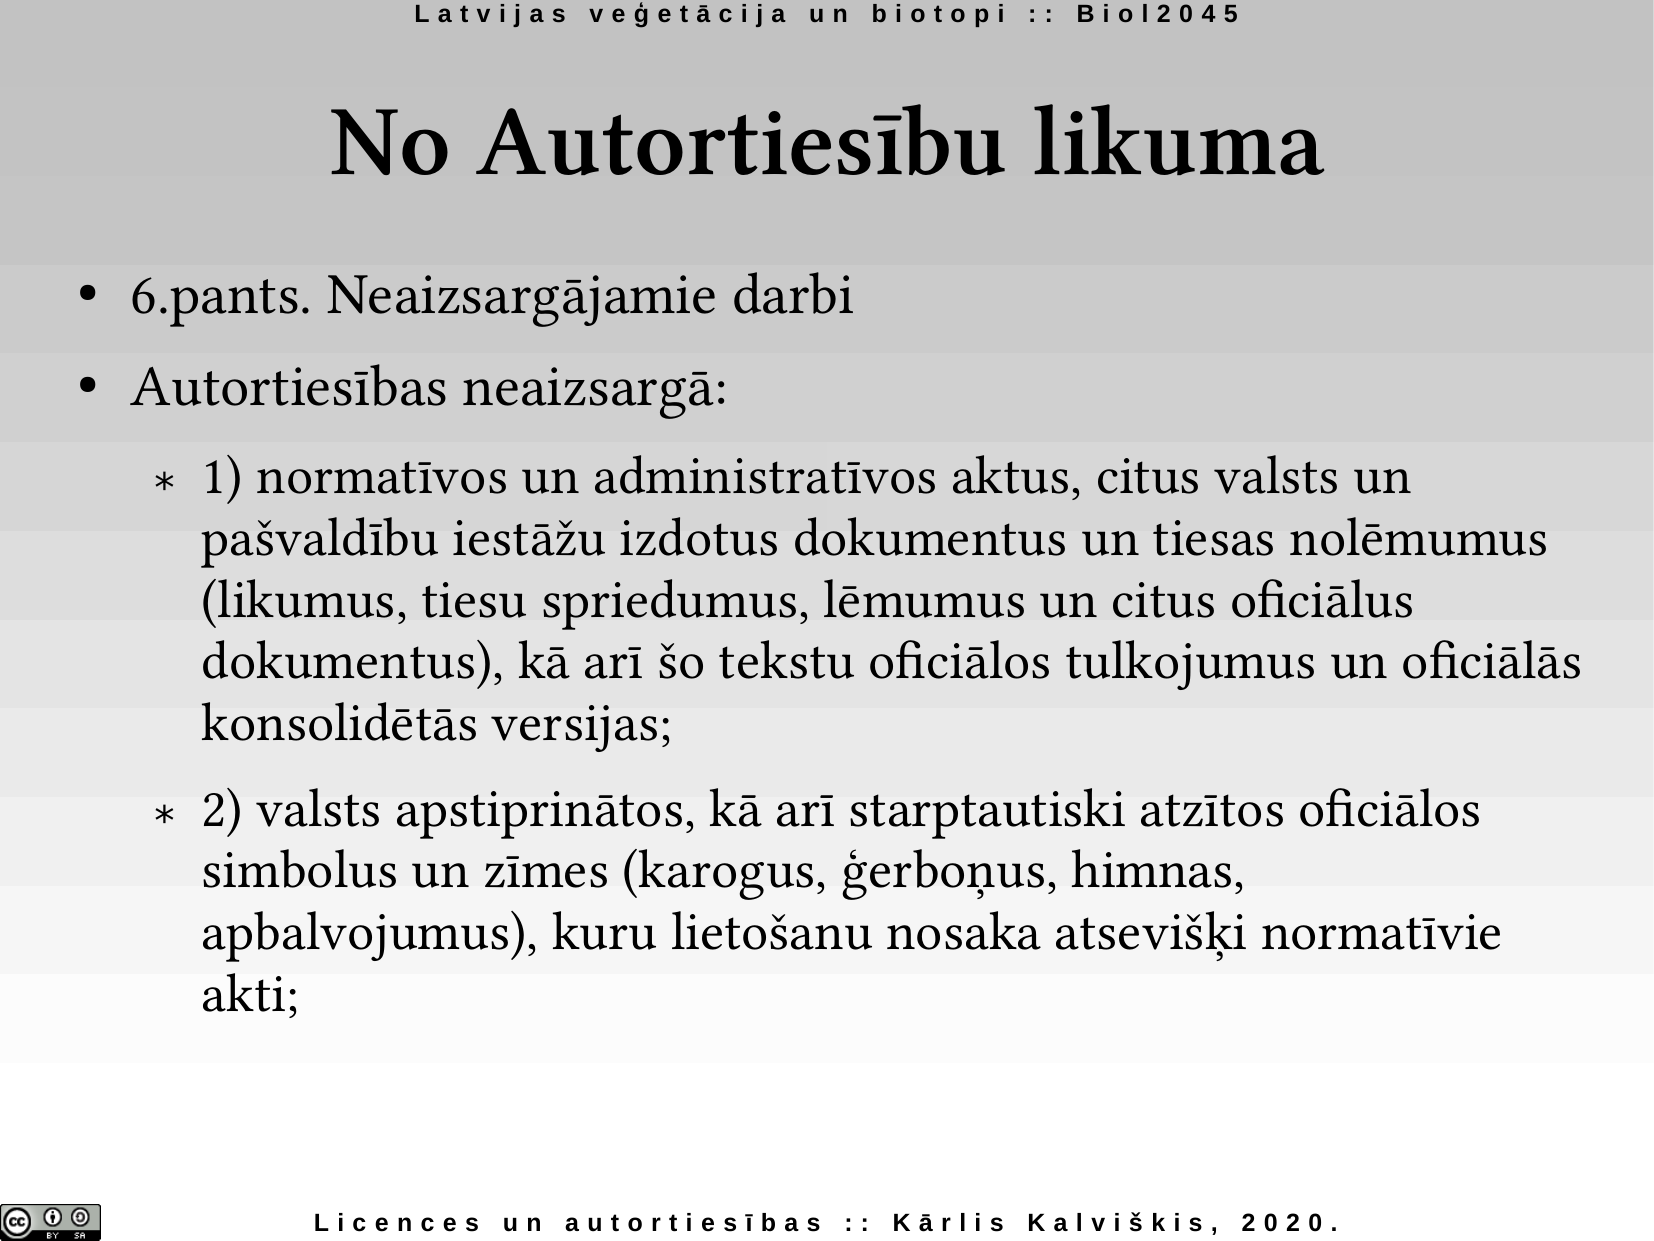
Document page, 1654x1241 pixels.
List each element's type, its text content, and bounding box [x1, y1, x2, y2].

list 6.pants. Neaizsargājamie darbi Autortiesības neaizsargā: 1) normatīvos un administratīvos aktus, citus valsts un pašvaldību iestāžu izdotus dokumentus un tiesas nolēmumus (likumus, tiesu spriedumus, lēmumus un citus oficiālus dokumentus), kā arī šo tekstu oficiālos tulkojumus un oficiālās konsolidētās versijas; 2) valsts apstiprinātos, kā arī starptautiski atzītos oficiālos simbolus un zīmes (karogus, ģerboņus, himnas, apbalvojumus), kuru lietošanu nosaka atsevišķi normatīvie akti; [59, 261, 1596, 1025]
picture [0, 0, 1654, 1241]
title No Autortiesību likuma [59, 37, 1596, 246]
